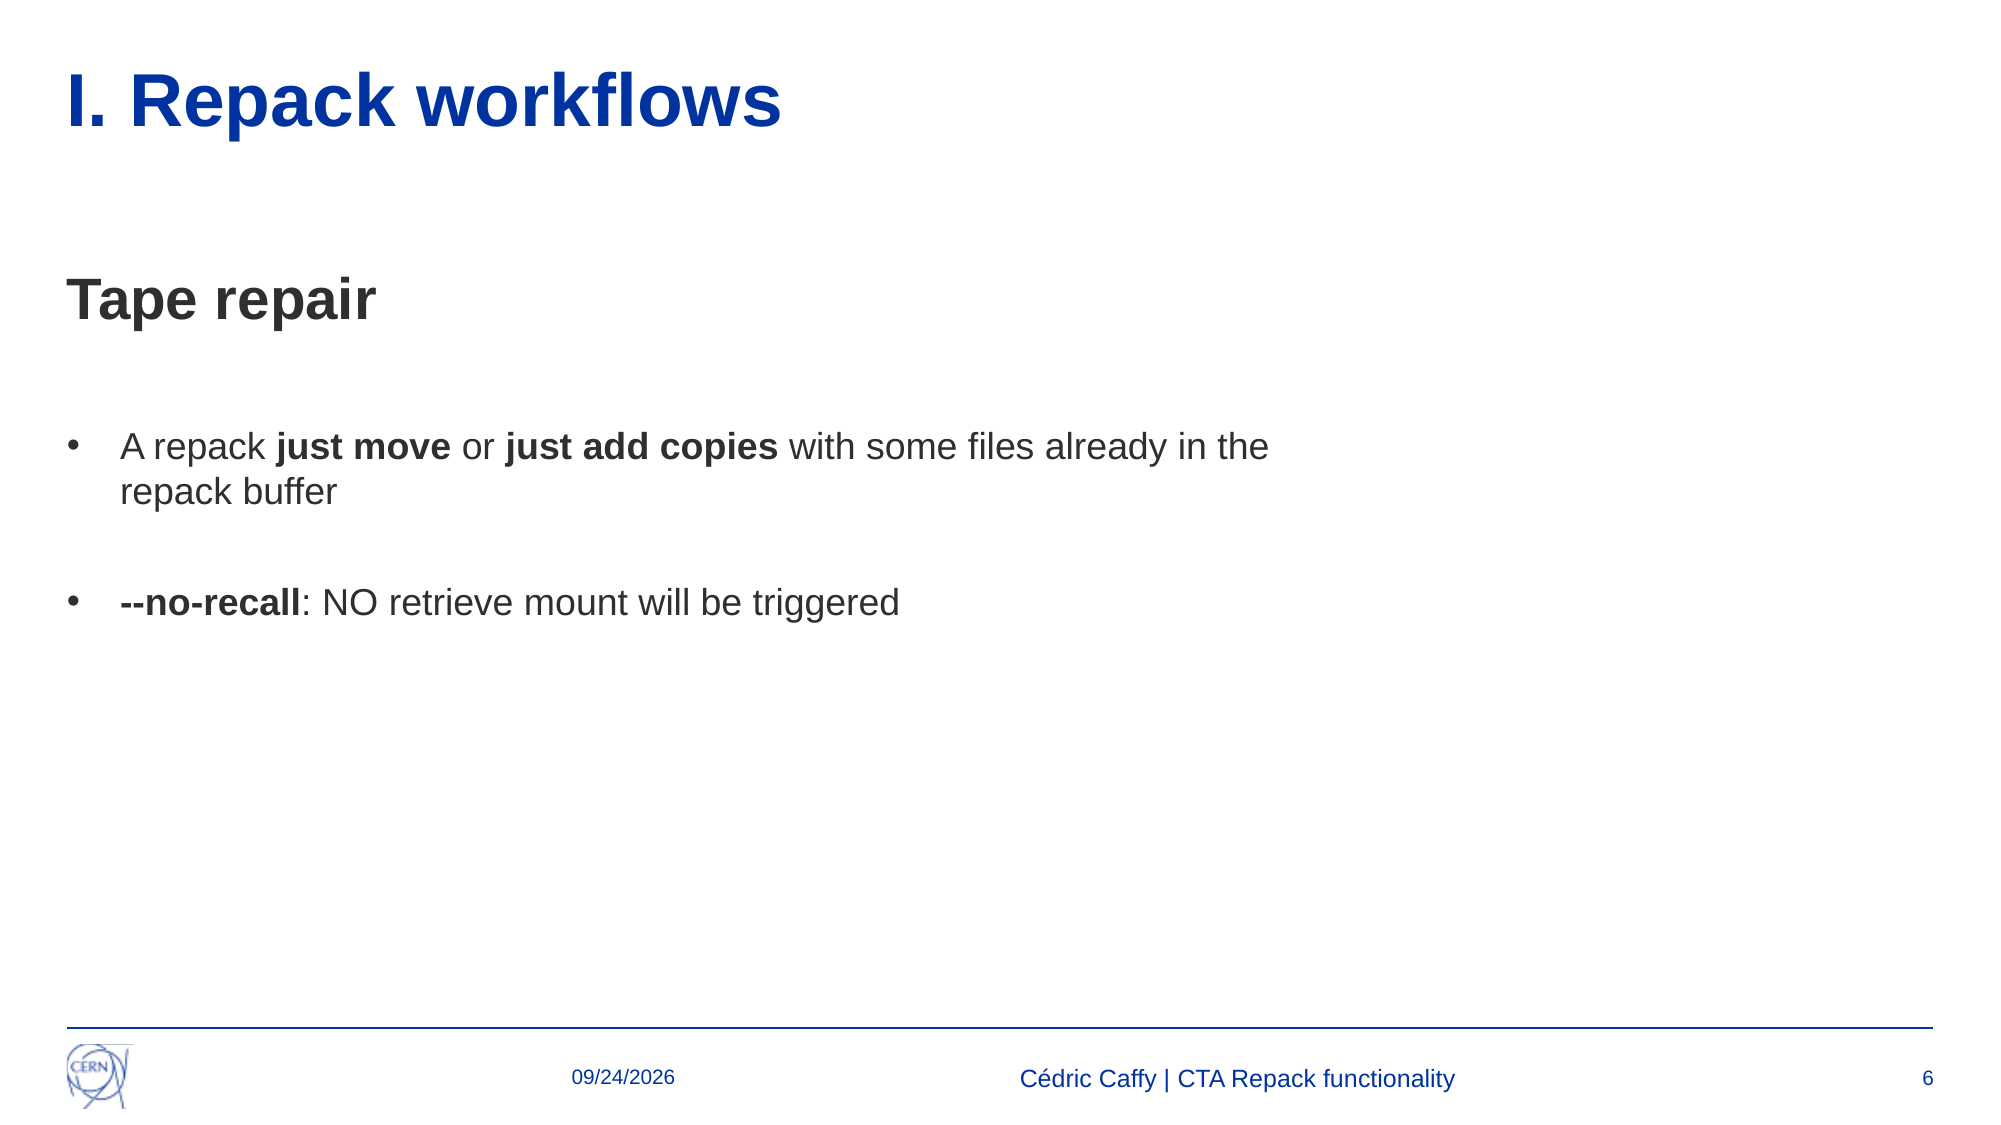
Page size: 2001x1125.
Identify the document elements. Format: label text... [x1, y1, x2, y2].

footer Cédric Caffy | CTA Repack functionality [698, 1047, 1777, 1108]
slide_number 10/01/2020 [571, 1046, 676, 1107]
slide_number <number> [1822, 1047, 1934, 1108]
list Tape repair A repack just move or just add copies with some files already in the repack buffer --no-recall: NO retrieve mount will be triggered [66, 261, 1388, 1018]
title I. Repack workflows [66, 61, 1933, 237]
